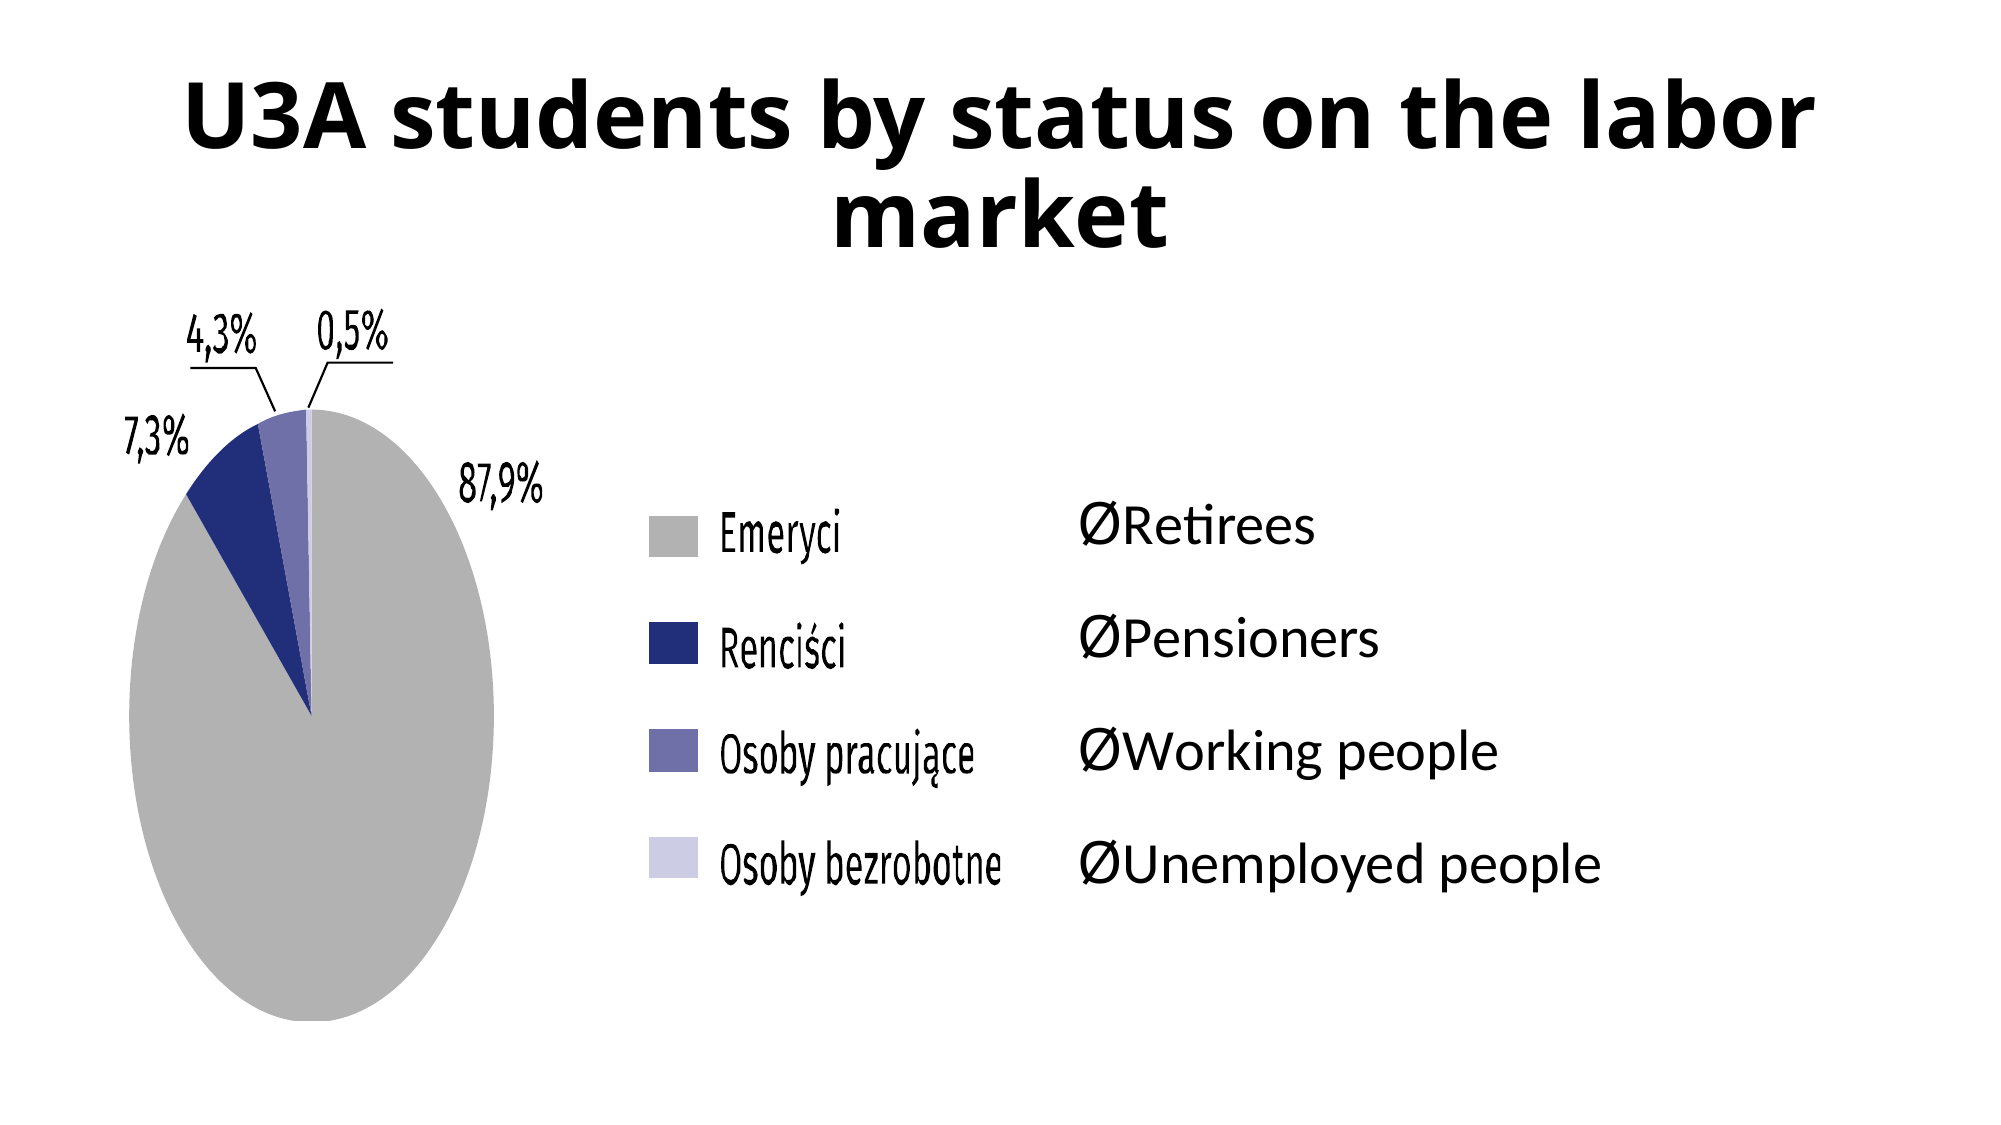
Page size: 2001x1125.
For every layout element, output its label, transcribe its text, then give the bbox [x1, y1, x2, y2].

picture [125, 306, 1001, 1021]
list Retirees Pensioners Working people Unemployed people [1062, 486, 1913, 1009]
title U3A students by status on the labor market [137, 59, 1863, 278]
